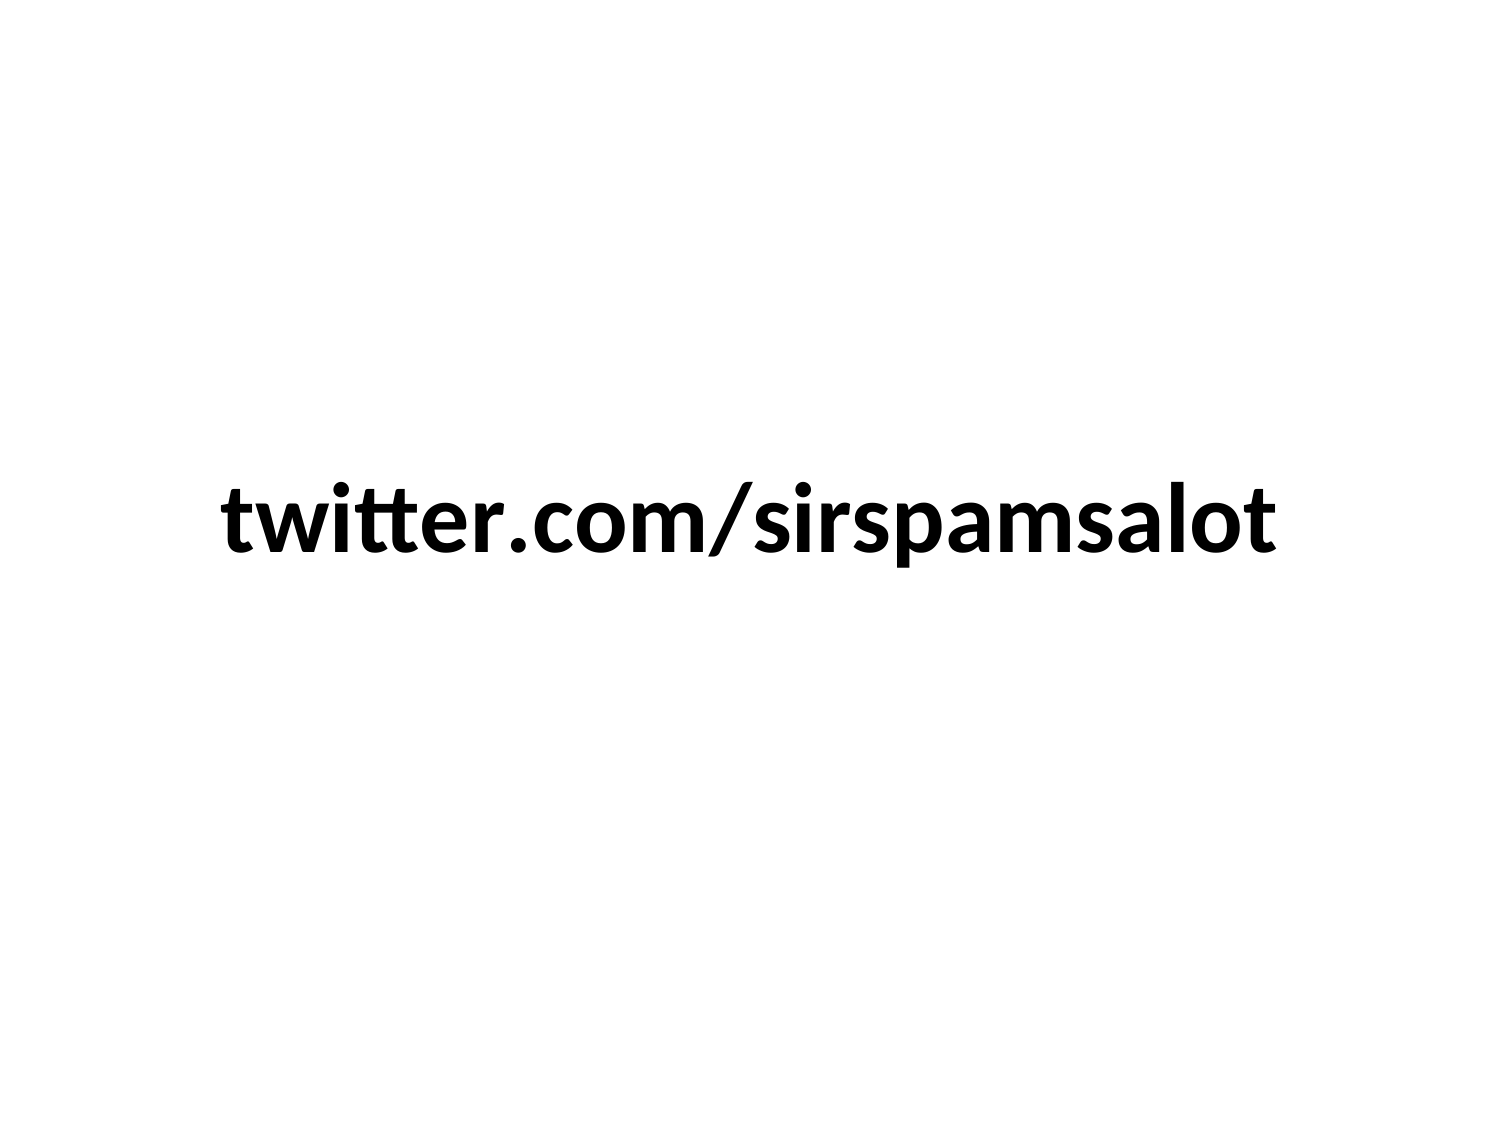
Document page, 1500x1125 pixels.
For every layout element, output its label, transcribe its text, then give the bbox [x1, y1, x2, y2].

text_box twitter.com/sirspamsalot [0, 28, 1500, 997]
